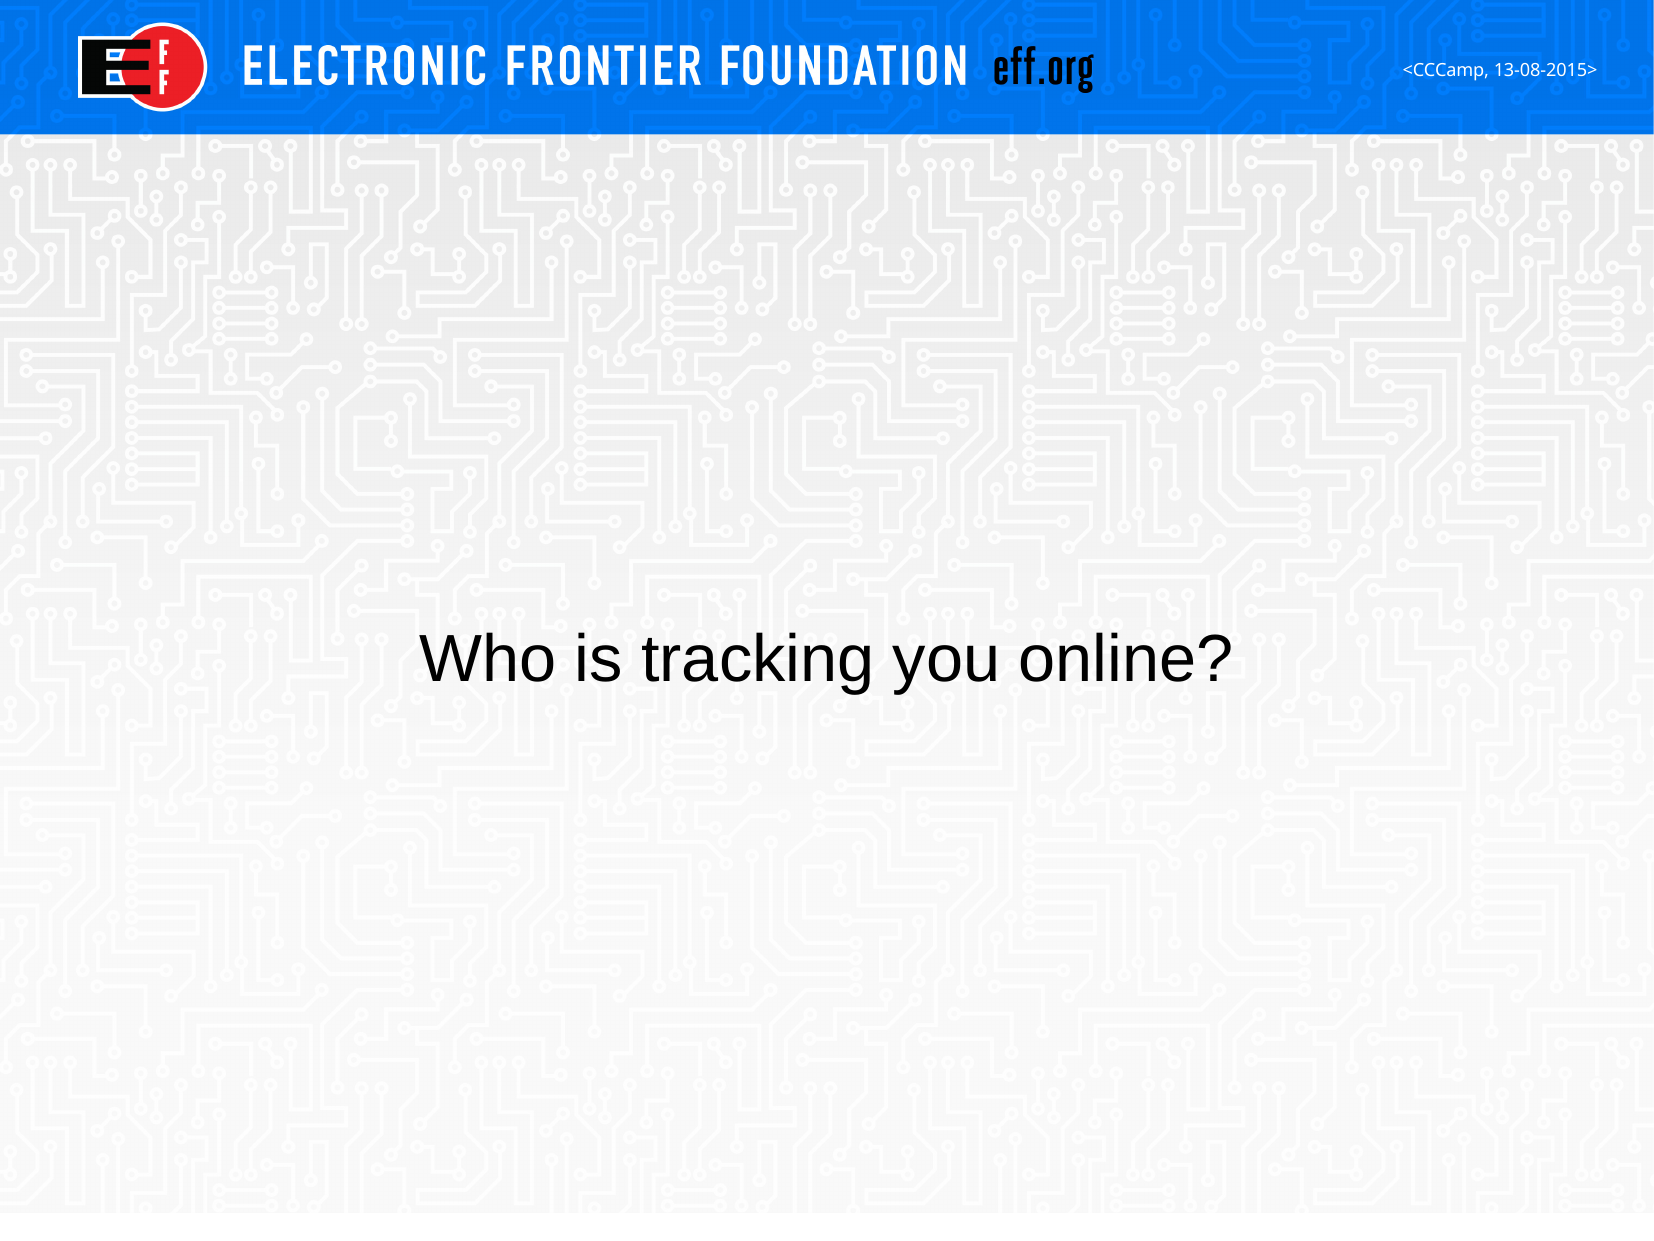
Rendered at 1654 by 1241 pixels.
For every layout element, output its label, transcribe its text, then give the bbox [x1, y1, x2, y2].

picture [0, 0, 1654, 1213]
subtitle Who is tracking you online? [124, 179, 1530, 1138]
